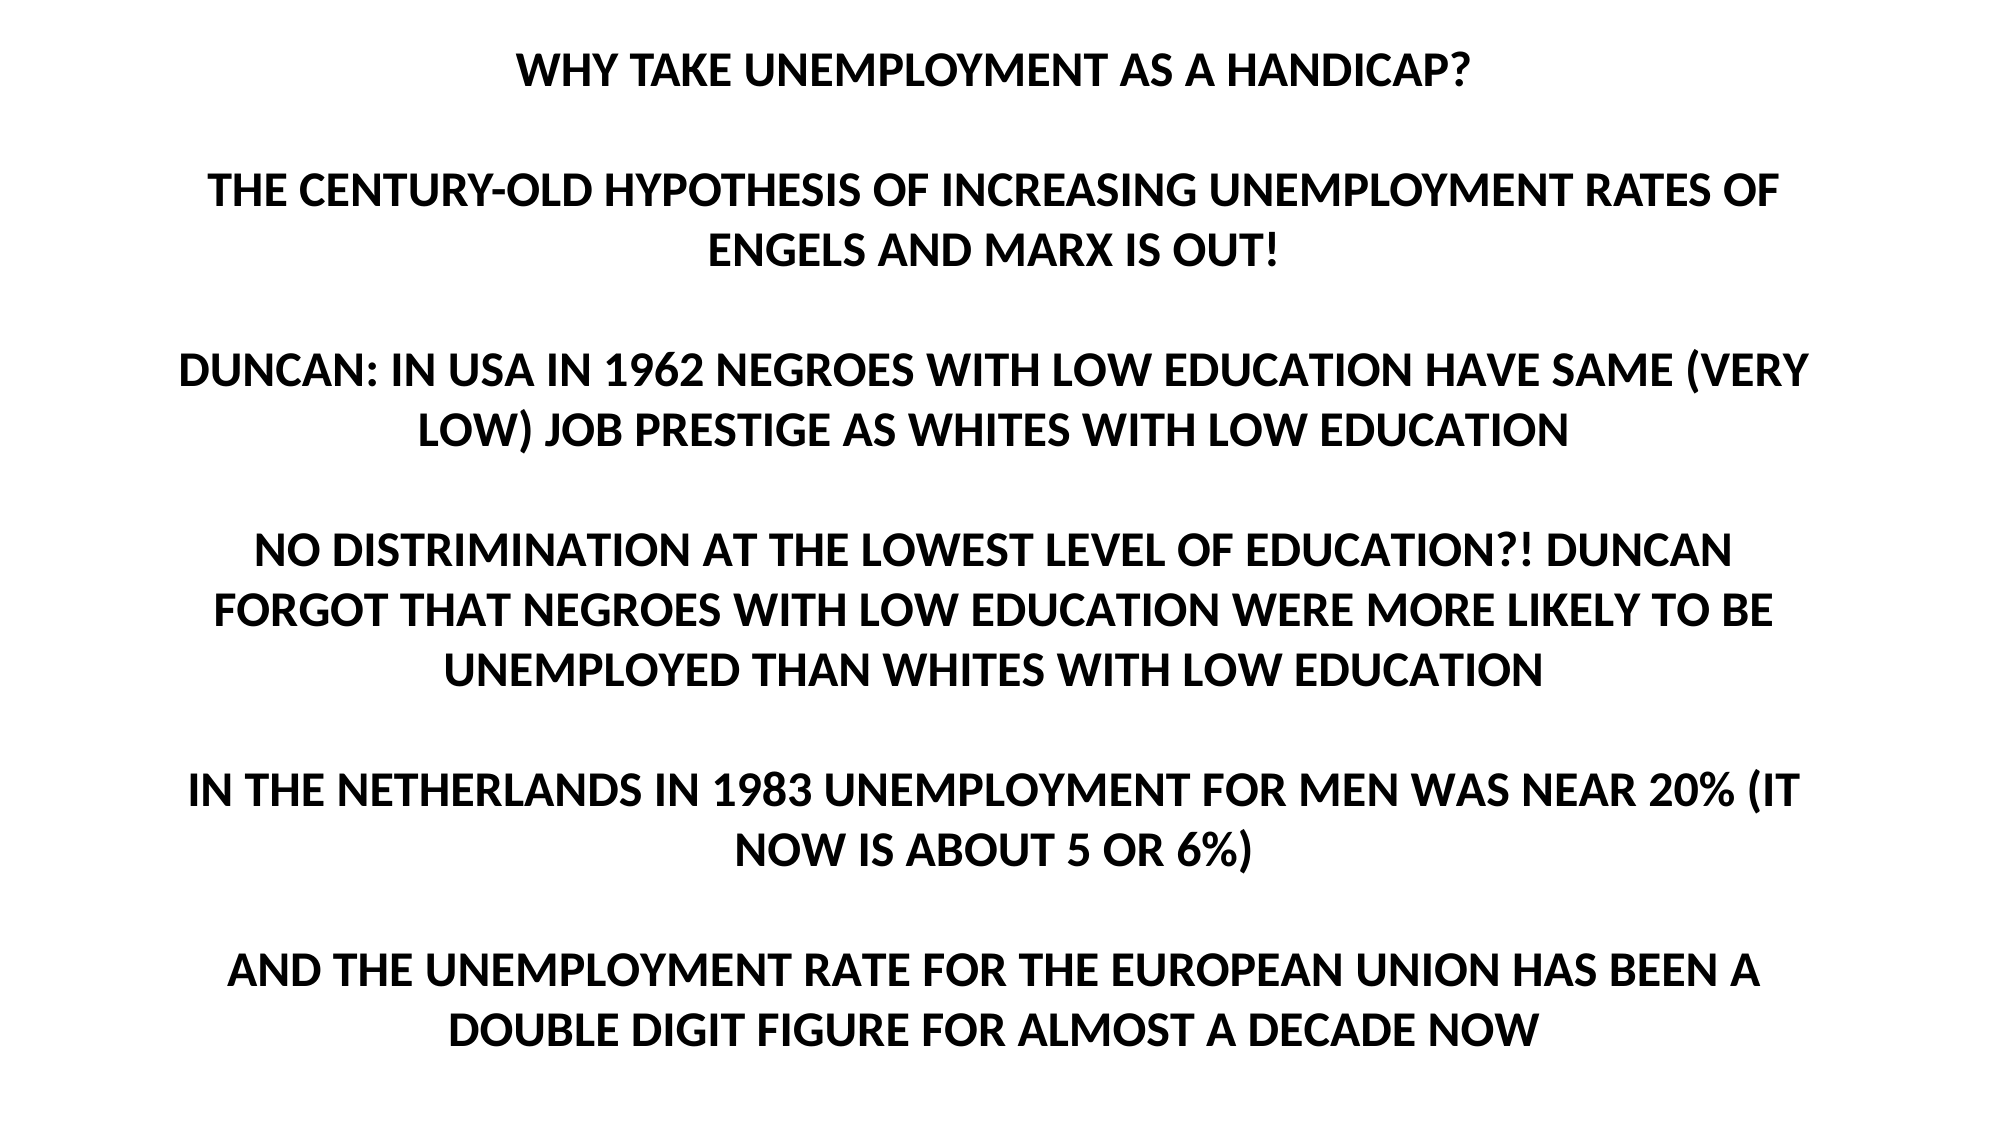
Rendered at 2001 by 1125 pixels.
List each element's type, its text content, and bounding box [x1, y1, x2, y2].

text_box WHY TAKE UNEMPLOYMENT AS A HANDICAP? THE CENTURY-OLD HYPOTHESIS OF INCREASING UNEMPLOYMENT RATES OF ENGELS AND MARX IS OUT! DUNCAN: IN USA IN 1962 NEGROES WITH LOW EDUCATION HAVE SAME (VERY LOW) JOB PRESTIGE AS WHITES WITH LOW EDUCATION NO DISTRIMINATION AT THE LOWEST LEVEL OF EDUCATION?! DUNCAN FORGOT THAT NEGROES WITH LOW EDUCATION WERE MORE LIKELY TO BE UNEMPLOYED THAN WHITES WITH LOW EDUCATION IN THE NETHERLANDS IN 1983 UNEMPLOYMENT FOR MEN WAS NEAR 20% (IT NOW IS ABOUT 5 OR 6%) AND THE UNEMPLOYMENT RATE FOR THE EUROPEAN UNION HAS BEEN A DOUBLE DIGIT FIGURE FOR ALMOST A DECADE NOW [156, 28, 1833, 1074]
